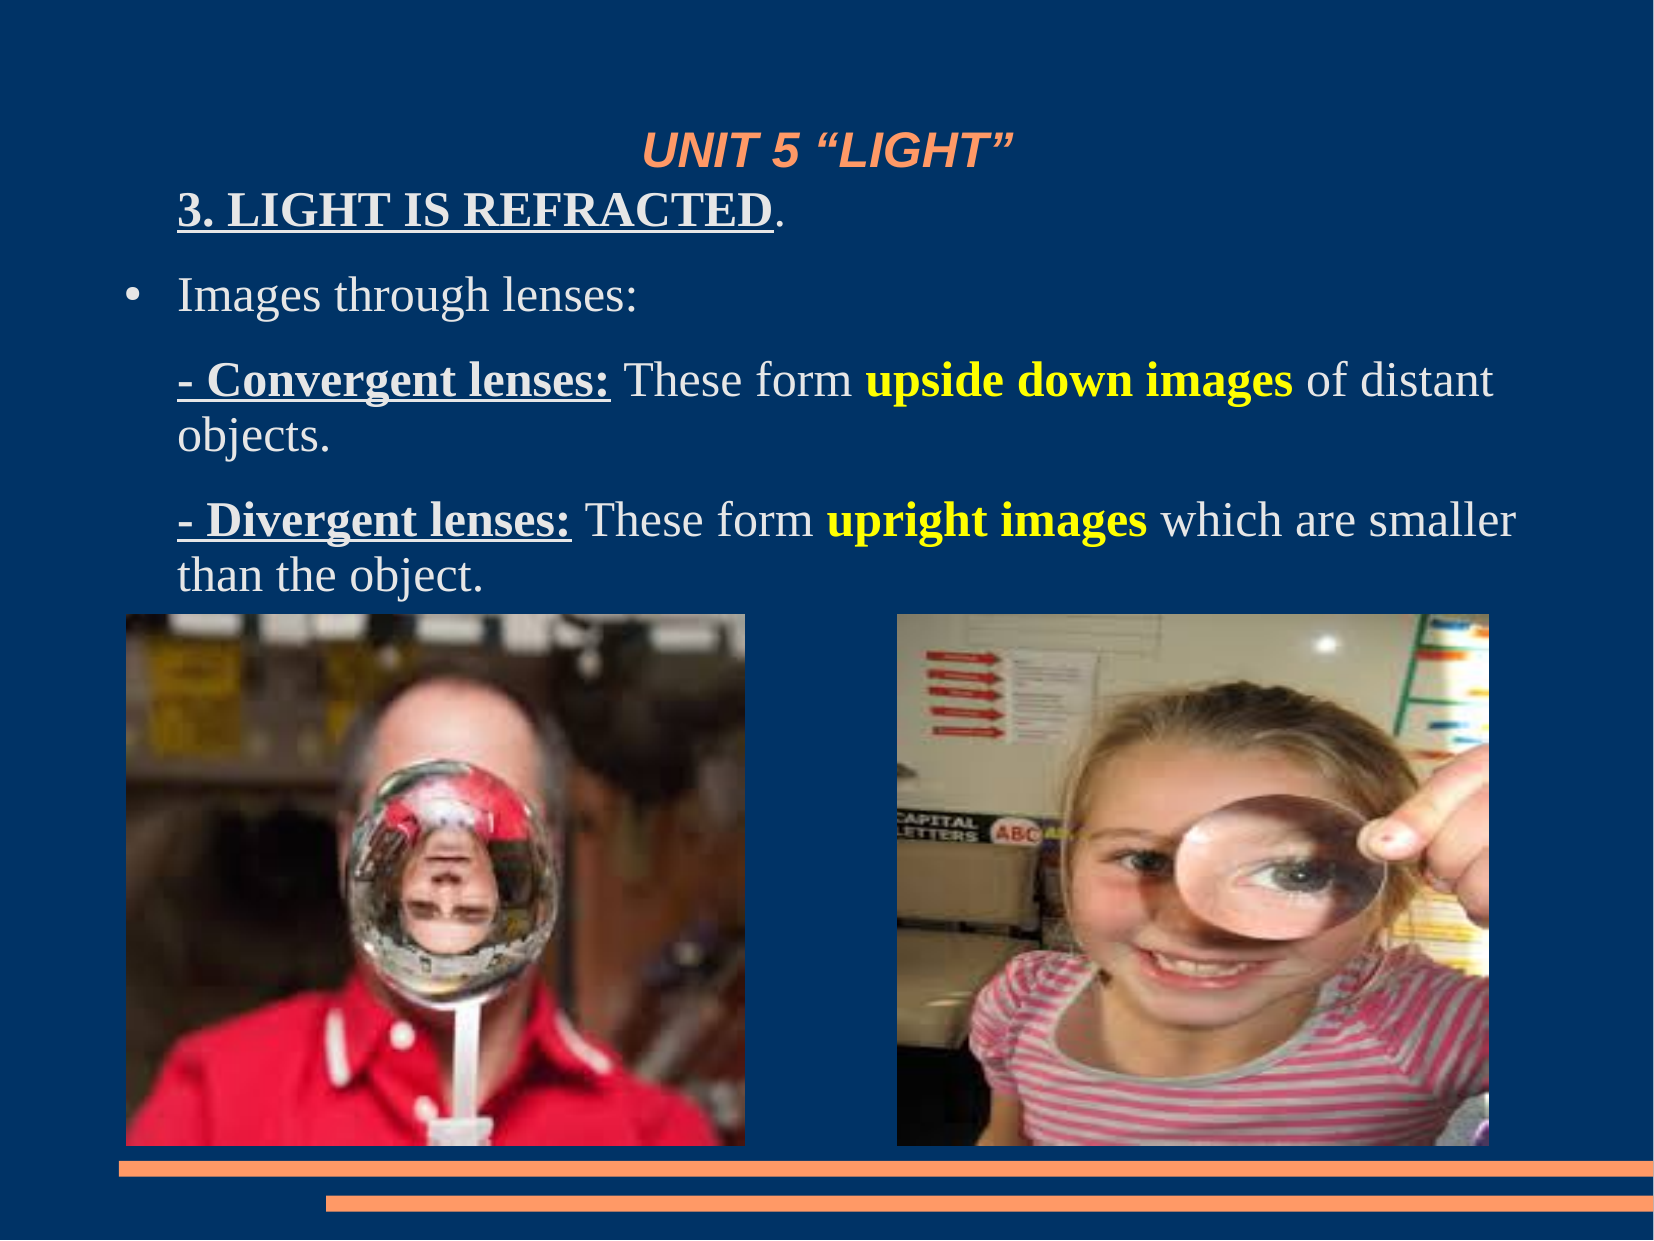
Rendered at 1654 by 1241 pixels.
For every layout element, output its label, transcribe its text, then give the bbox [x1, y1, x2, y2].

picture [126, 614, 745, 1146]
title UNIT 5 “LIGHT” [121, 46, 1534, 182]
picture [897, 614, 1489, 1146]
list 3. LIGHT IS REFRACTED. Images through lenses: - Convergent lenses: These form upside down images of distant objects. - Divergent lenses: These form upright images which are smaller than the object. [106, 182, 1546, 993]
